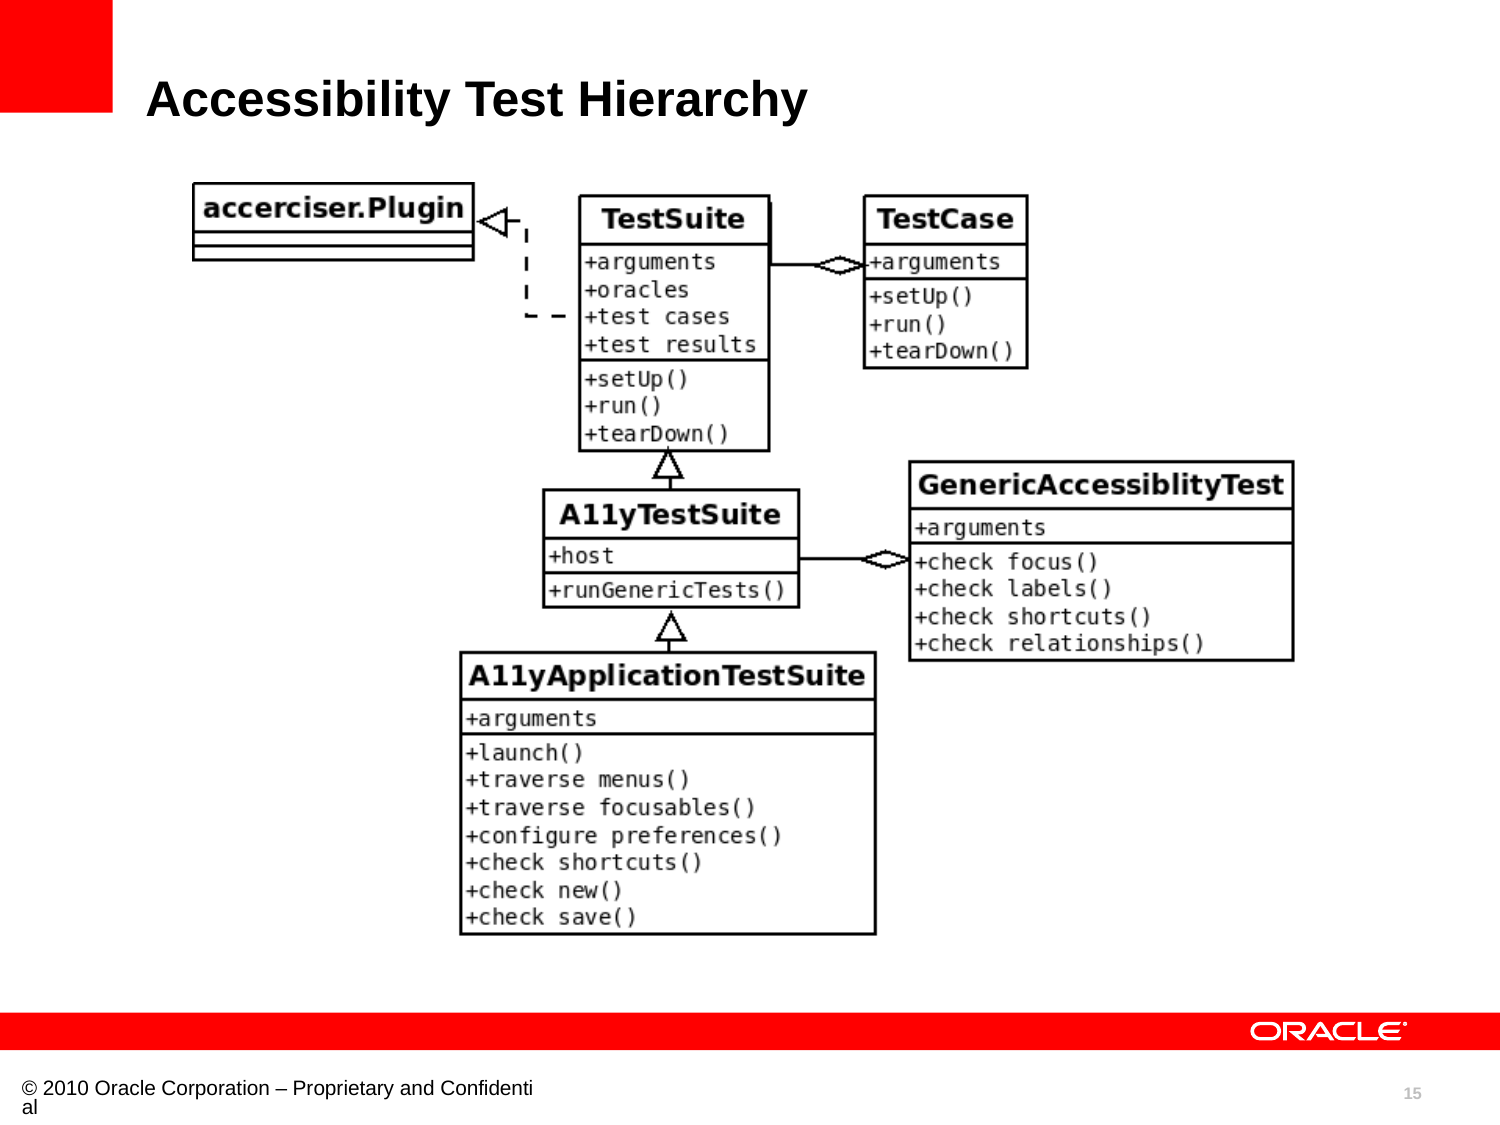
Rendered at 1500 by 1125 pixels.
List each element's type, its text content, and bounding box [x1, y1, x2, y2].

title Accessibility Test Hierarchy [145, 67, 1388, 220]
picture [192, 182, 1298, 939]
